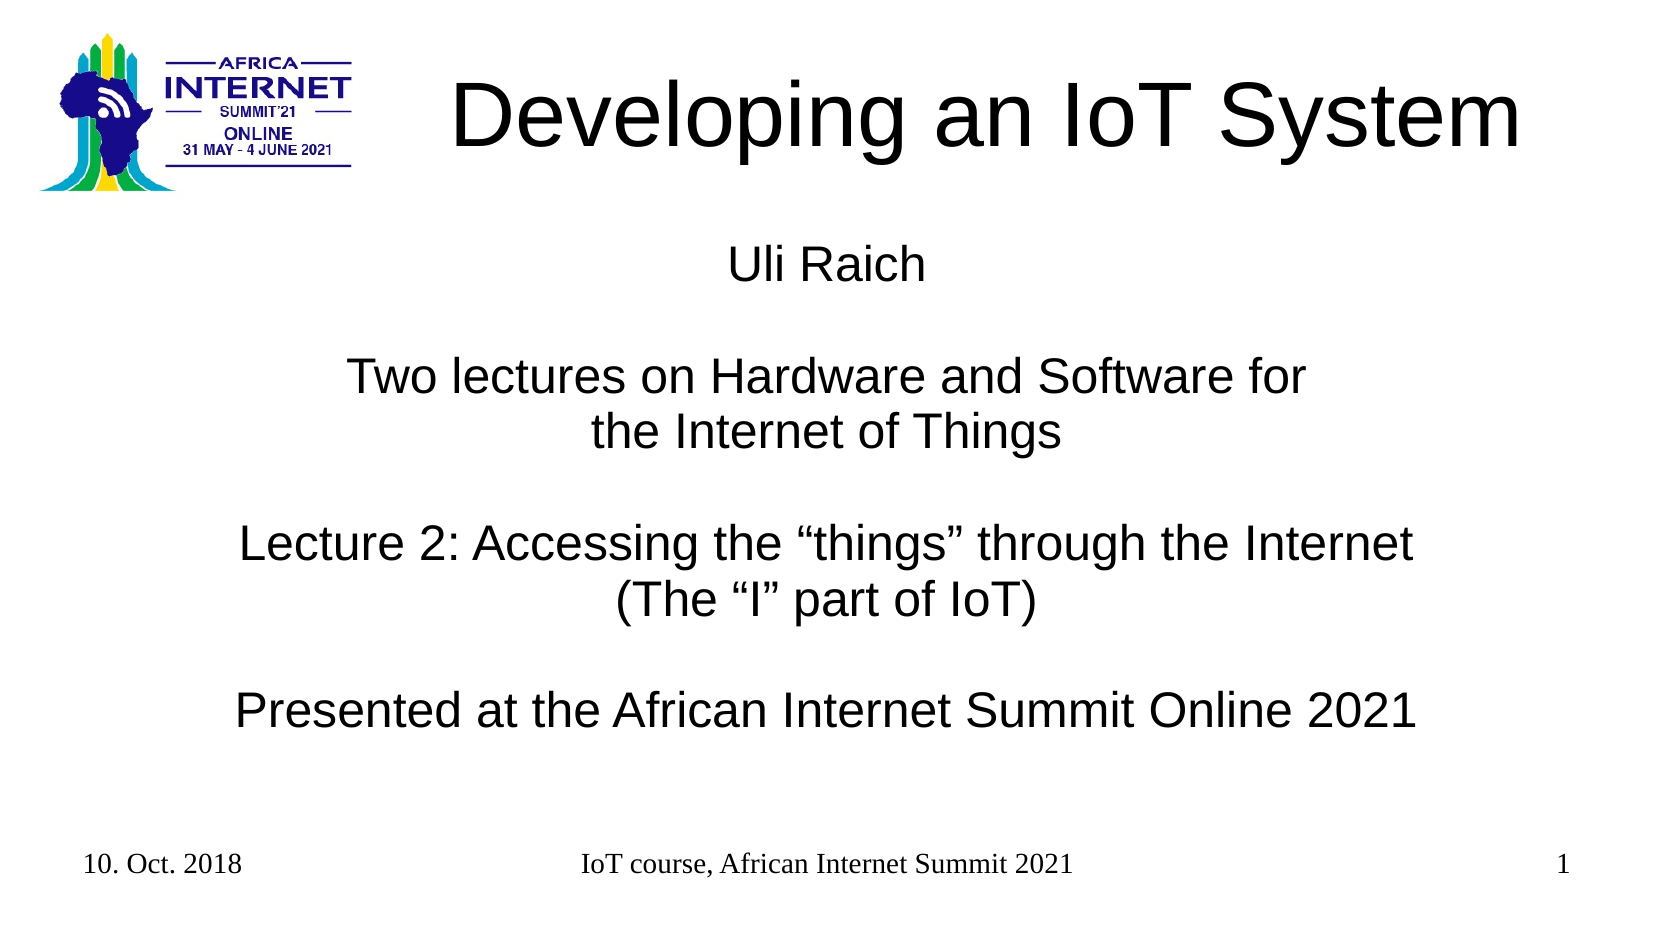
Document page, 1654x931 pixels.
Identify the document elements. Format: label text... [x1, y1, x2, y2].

title Developing an IoT System [403, 37, 1571, 193]
picture [9, 11, 384, 207]
subtitle Uli Raich Two lectures on Hardware and Software for the Internet of Things Lecture 2: Accessing the “things” through the Internet (The “I” part of IoT) Presented at the African Internet Summit Online 2021 [82, 217, 1571, 758]
